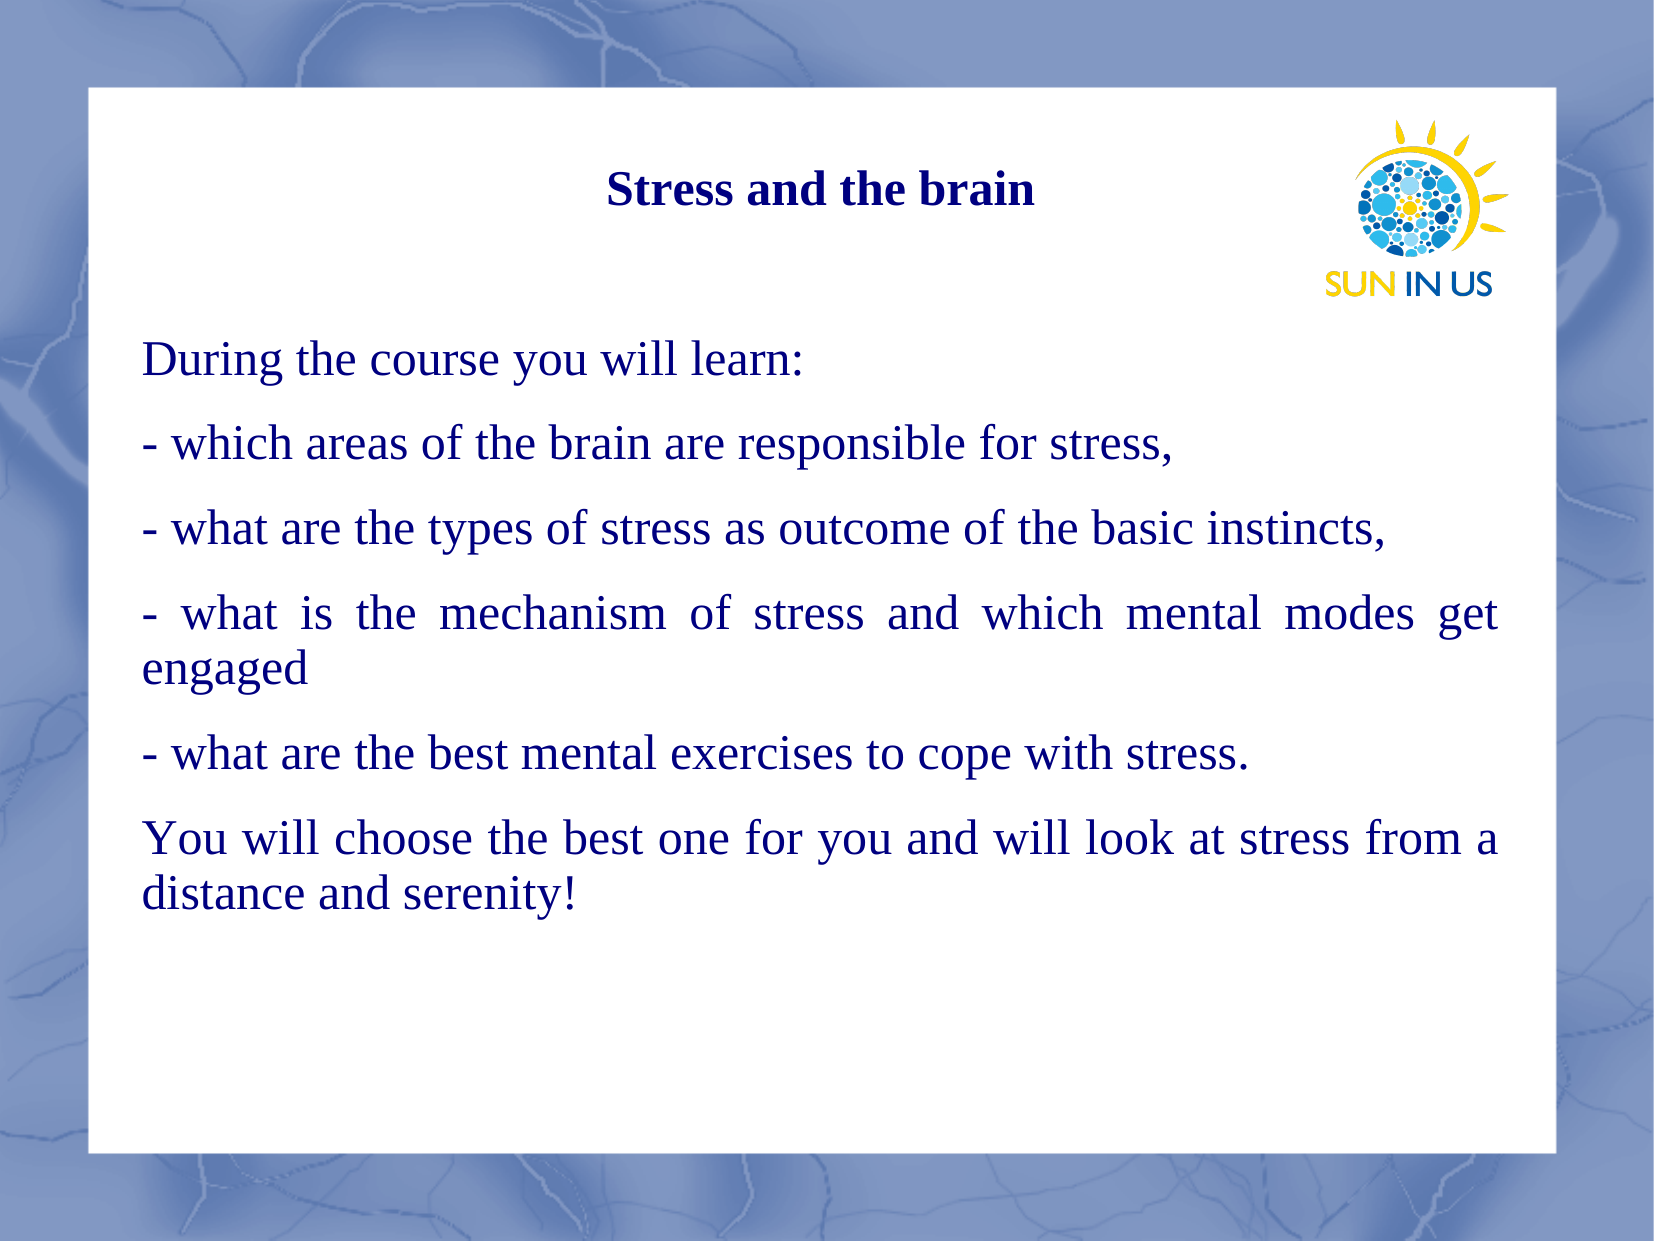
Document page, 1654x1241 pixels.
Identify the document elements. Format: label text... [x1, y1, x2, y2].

list Stress and the brain During the course you will learn: - which areas of the brain are responsible for stress, - what are the types of stress as outcome of the basic instincts, - what is the mechanism of stress and which mental modes get engaged - what are the best mental exercises to cope with stress. You will choose the best one for you and will look at stress from a distance and serenity! [141, 94, 1501, 1099]
picture [0, 0, 1654, 1241]
